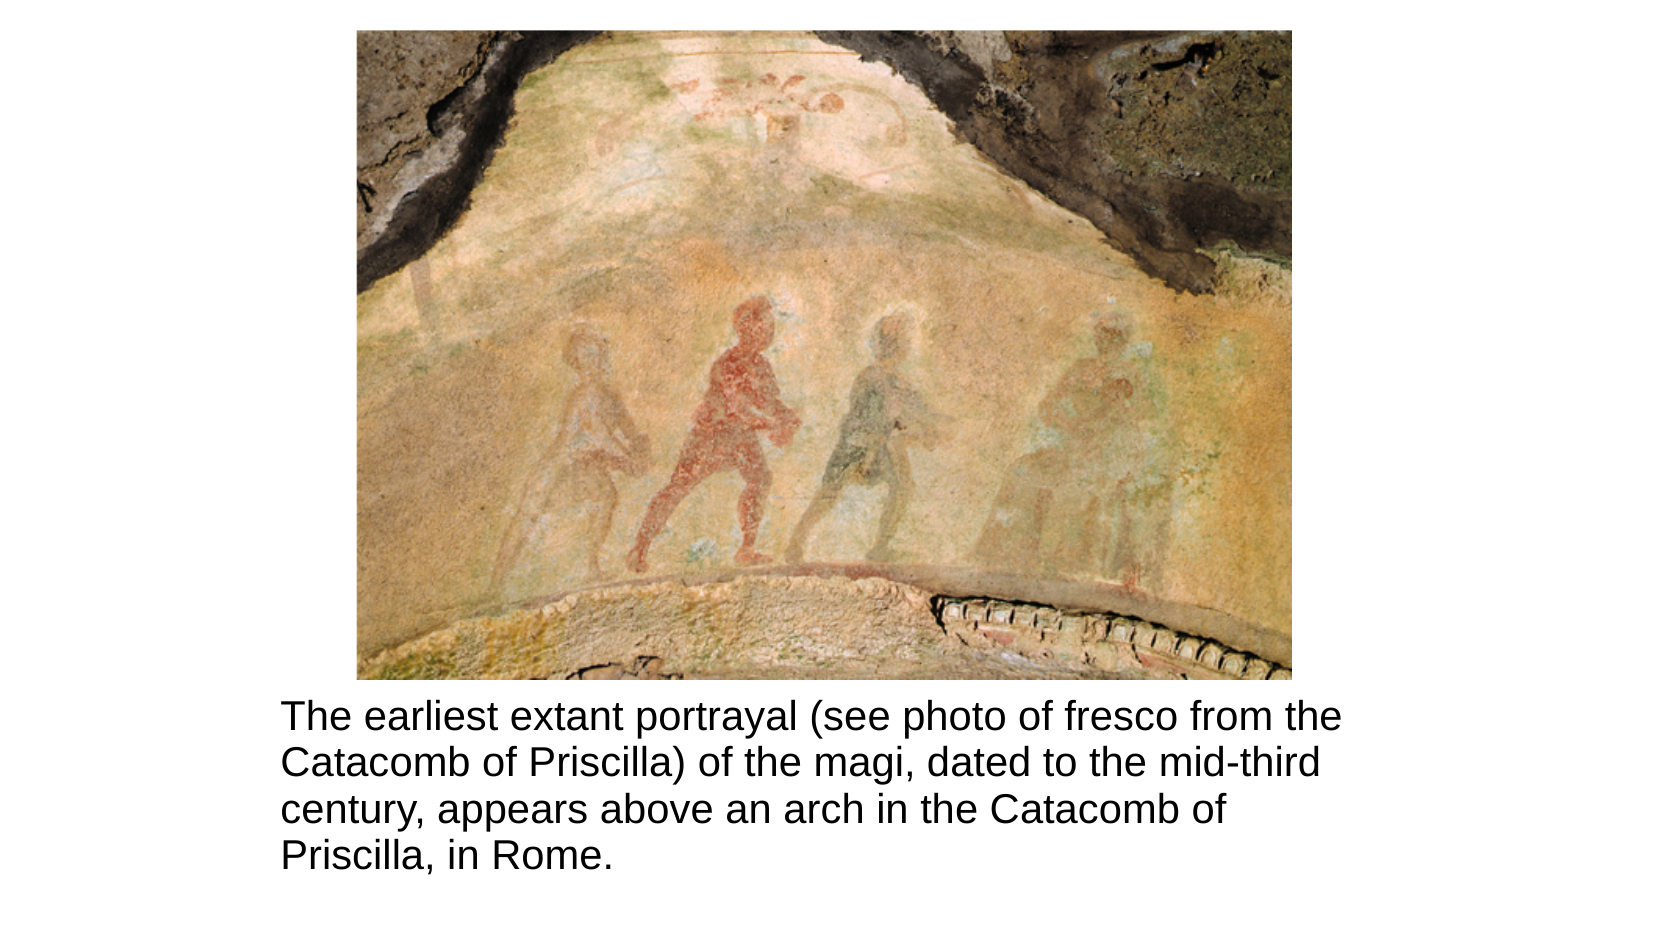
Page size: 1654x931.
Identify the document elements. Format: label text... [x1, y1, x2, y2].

text_box The earliest extant portrayal (see photo of fresco from the Catacomb of Priscilla) of the magi, dated to the mid-third century, appears above an arch in the Catacomb of Priscilla, in Rome. [265, 685, 1388, 886]
picture [354, 29, 1292, 680]
